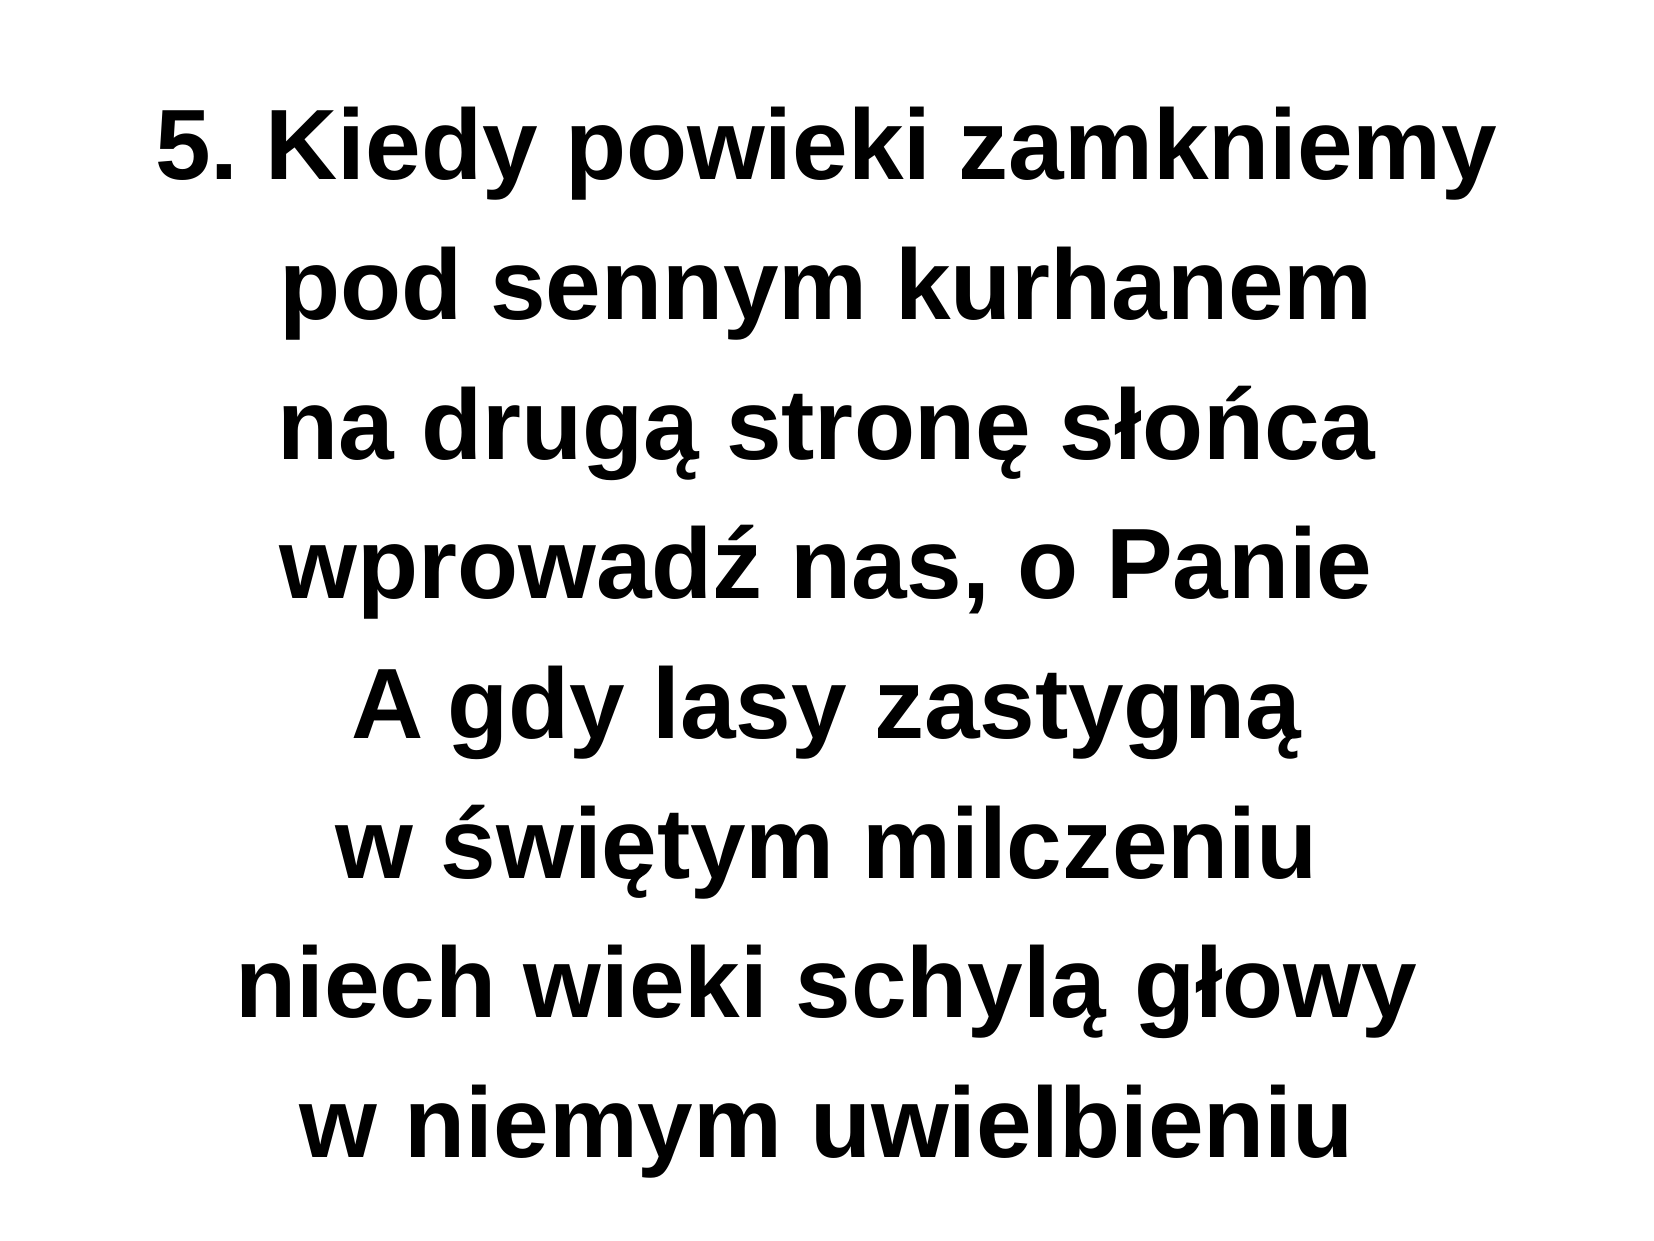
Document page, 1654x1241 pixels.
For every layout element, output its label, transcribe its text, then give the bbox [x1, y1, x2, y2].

subtitle 5. Kiedy powieki zamkniemy pod sennym kurhanem na drugą stronę słońca wprowadź nas, o Panie A gdy lasy zastygną w świętym milczeniu niech wieki schylą głowy w niemym uwielbieniu [0, 0, 1654, 1241]
